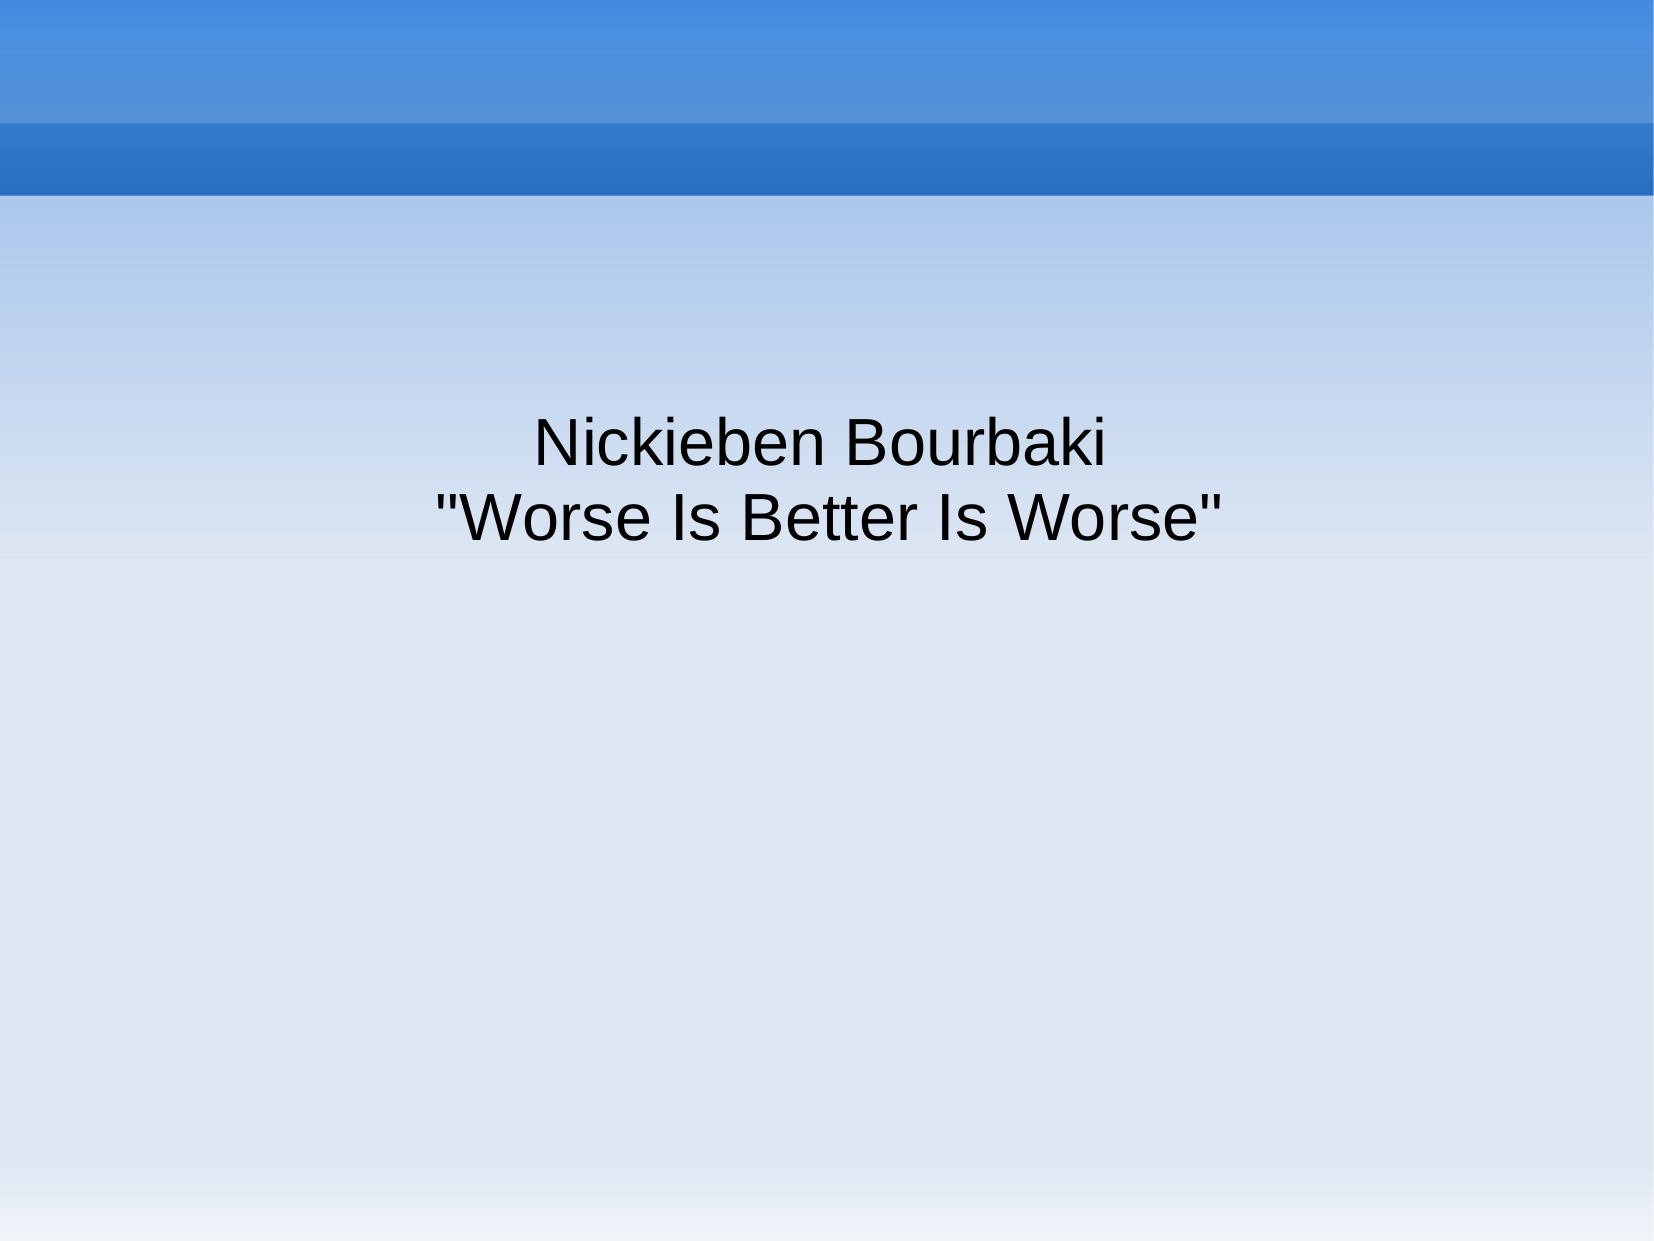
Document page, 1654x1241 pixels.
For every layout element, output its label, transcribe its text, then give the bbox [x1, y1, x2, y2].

picture [0, 0, 1654, 1241]
subtitle Nickieben Bourbaki "Worse Is Better Is Worse" [76, 7, 1565, 1102]
